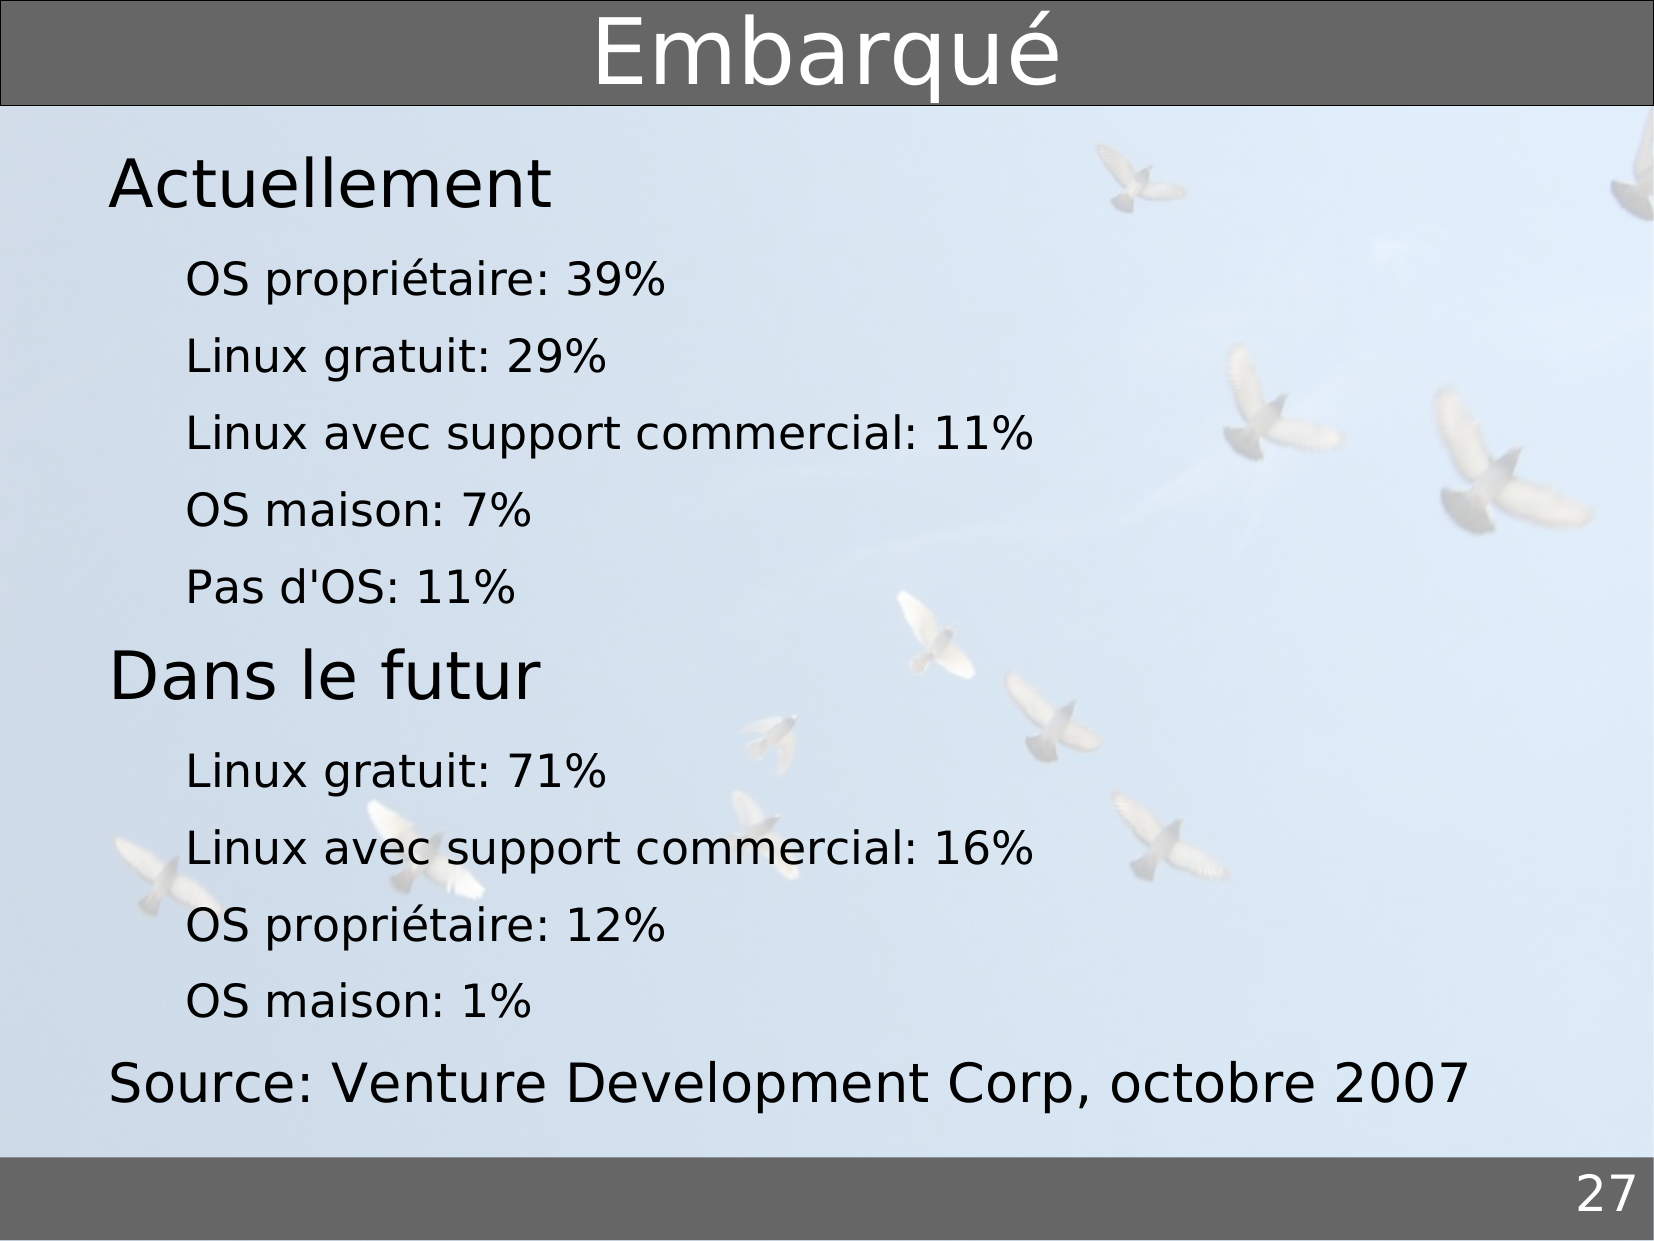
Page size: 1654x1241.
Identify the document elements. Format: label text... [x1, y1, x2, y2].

title Embarqué [0, 0, 1654, 107]
list Actuellement OS propriétaire: 39% Linux gratuit: 29% Linux avec support commercial: 11% OS maison: 7% Pas d'OS: 11% Dans le futur Linux gratuit: 71% Linux avec support commercial: 16% OS propriétaire: 12% OS maison: 1% Source: Venture Development Corp, octobre 2007 [91, 145, 1580, 1116]
